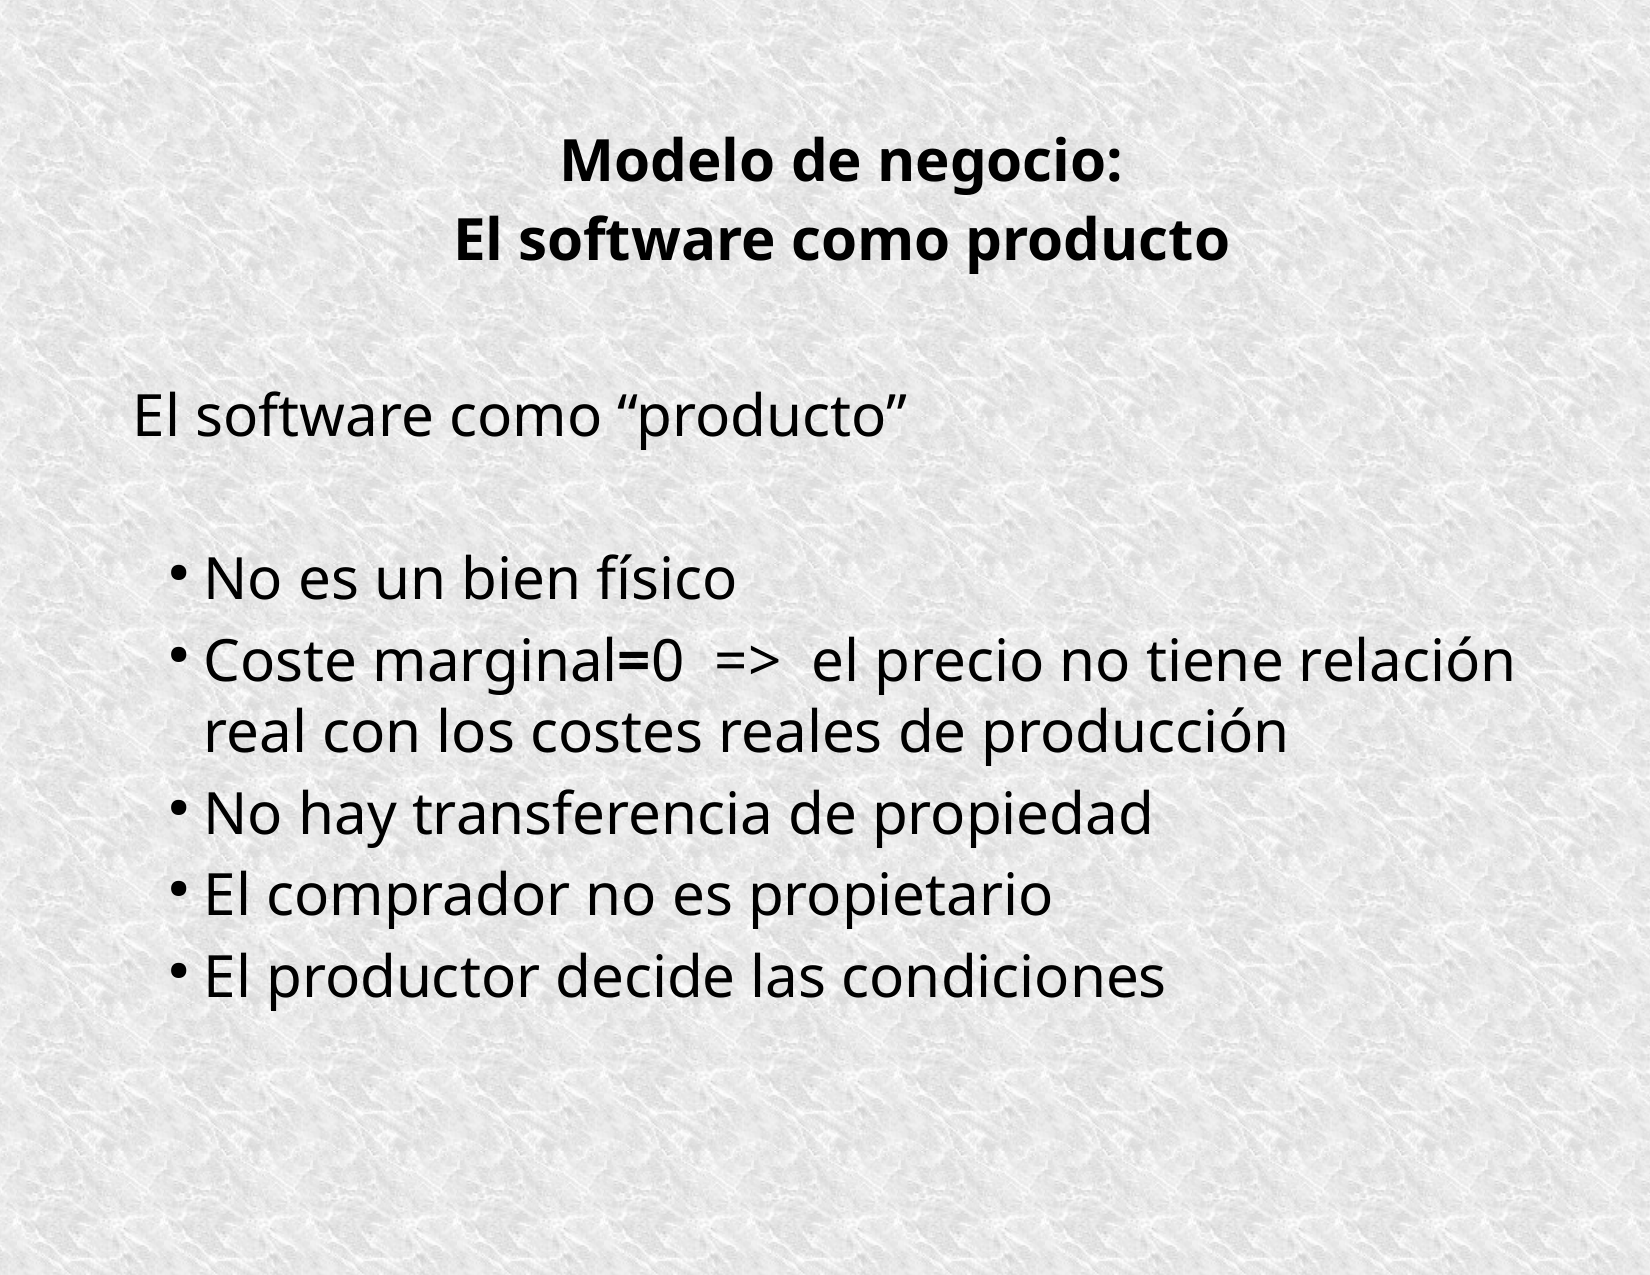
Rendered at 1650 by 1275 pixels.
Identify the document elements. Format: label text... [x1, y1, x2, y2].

text_box Modelo de negocio: El software como producto [118, 101, 1565, 296]
picture [0, 0, 1650, 1275]
text_box El software como “producto” No es un bien físico Coste marginal=0 => el precio no tiene relación real con los costes reales de producción No hay transferencia de propiedad El comprador no es propietario El productor decide las condiciones [118, 328, 1536, 1063]
